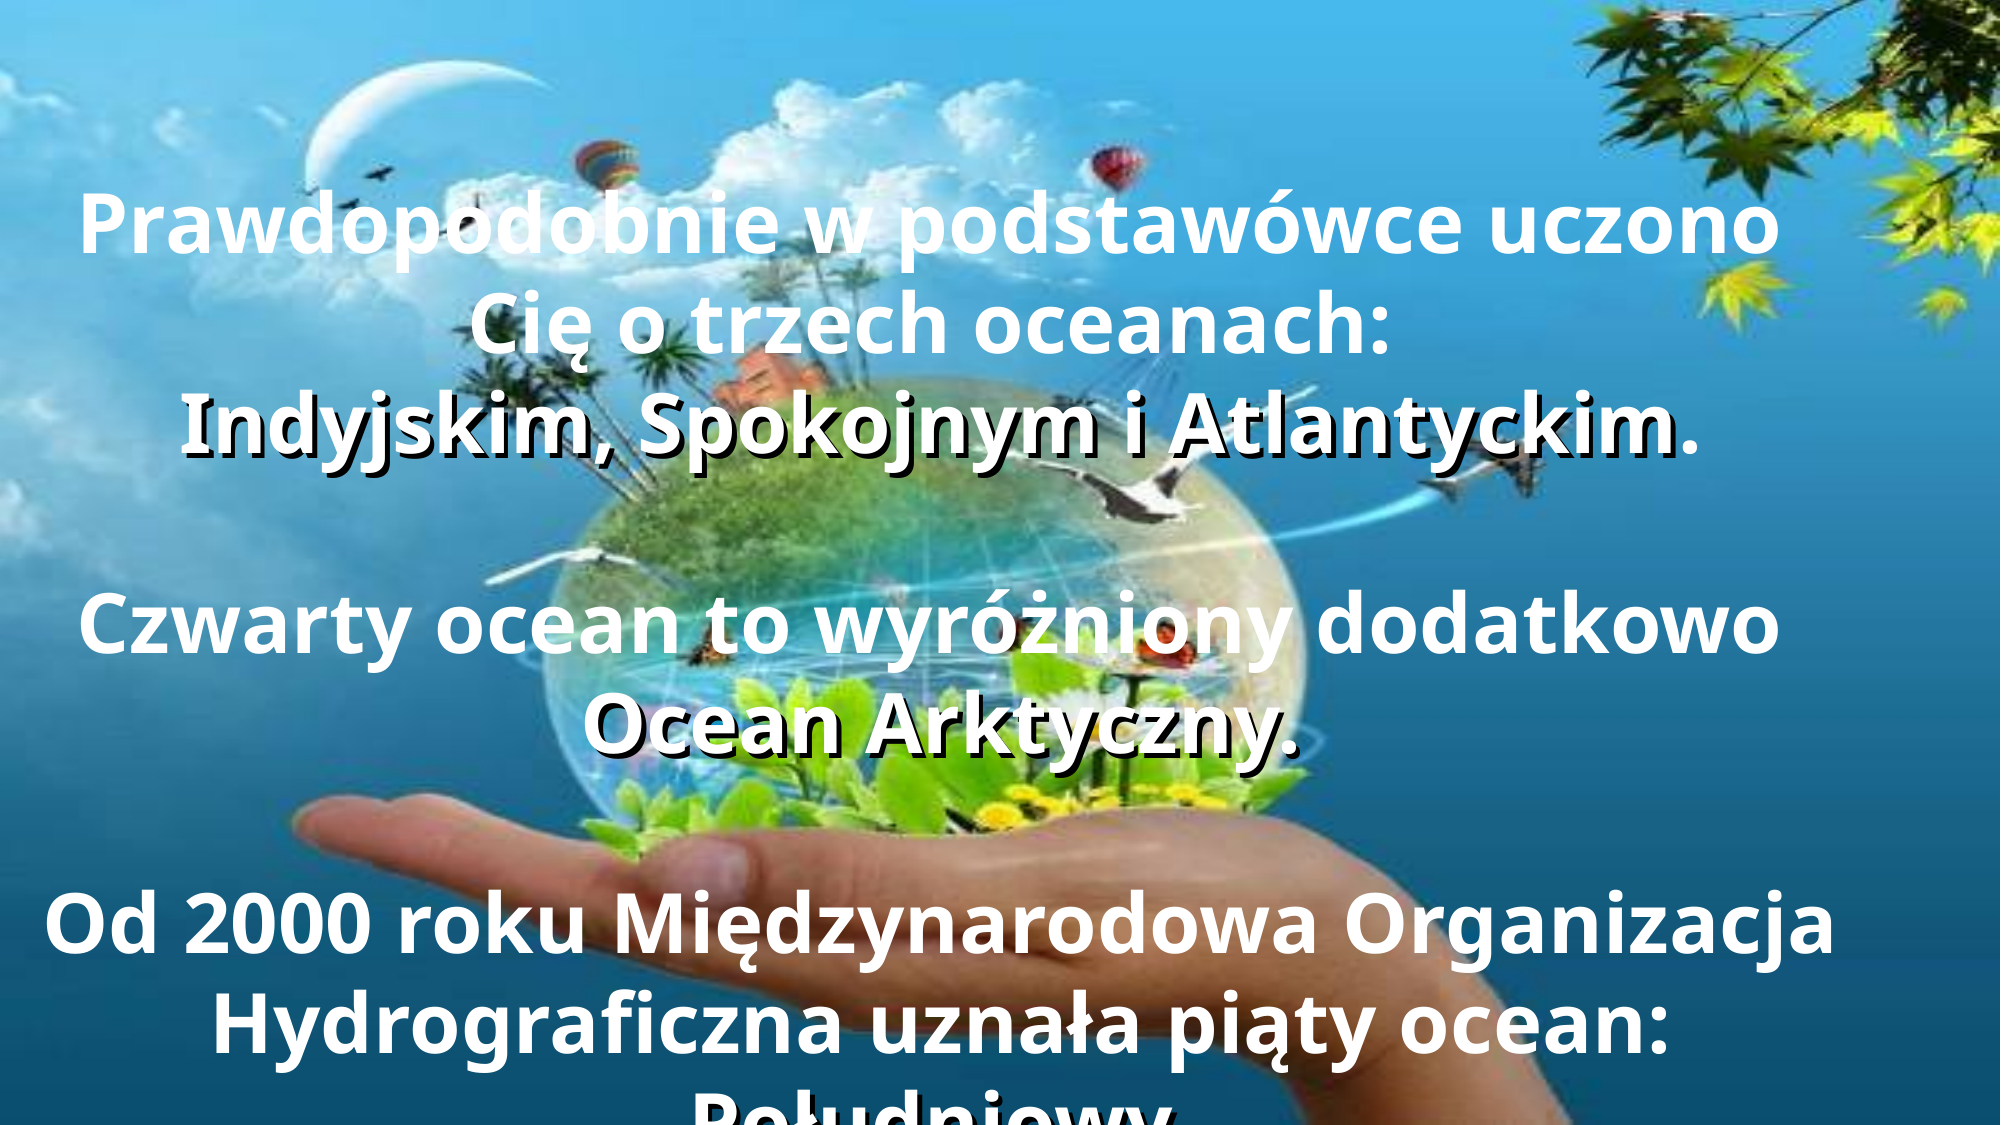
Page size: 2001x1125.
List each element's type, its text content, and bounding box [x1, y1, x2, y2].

text_box Prawdopodobnie w podstawówce uczono Cię o trzech oceanach: Indyjskim, Spokojnym i Atlantyckim. Czwarty ocean to wyróżniony dodatkowo Ocean Arktyczny. Od 2000 roku Międzynarodowa Organizacja Hydrograficzna uznała piąty ocean: Południowy. [27, 23, 2000, 1125]
picture [0, 0, 2000, 1125]
